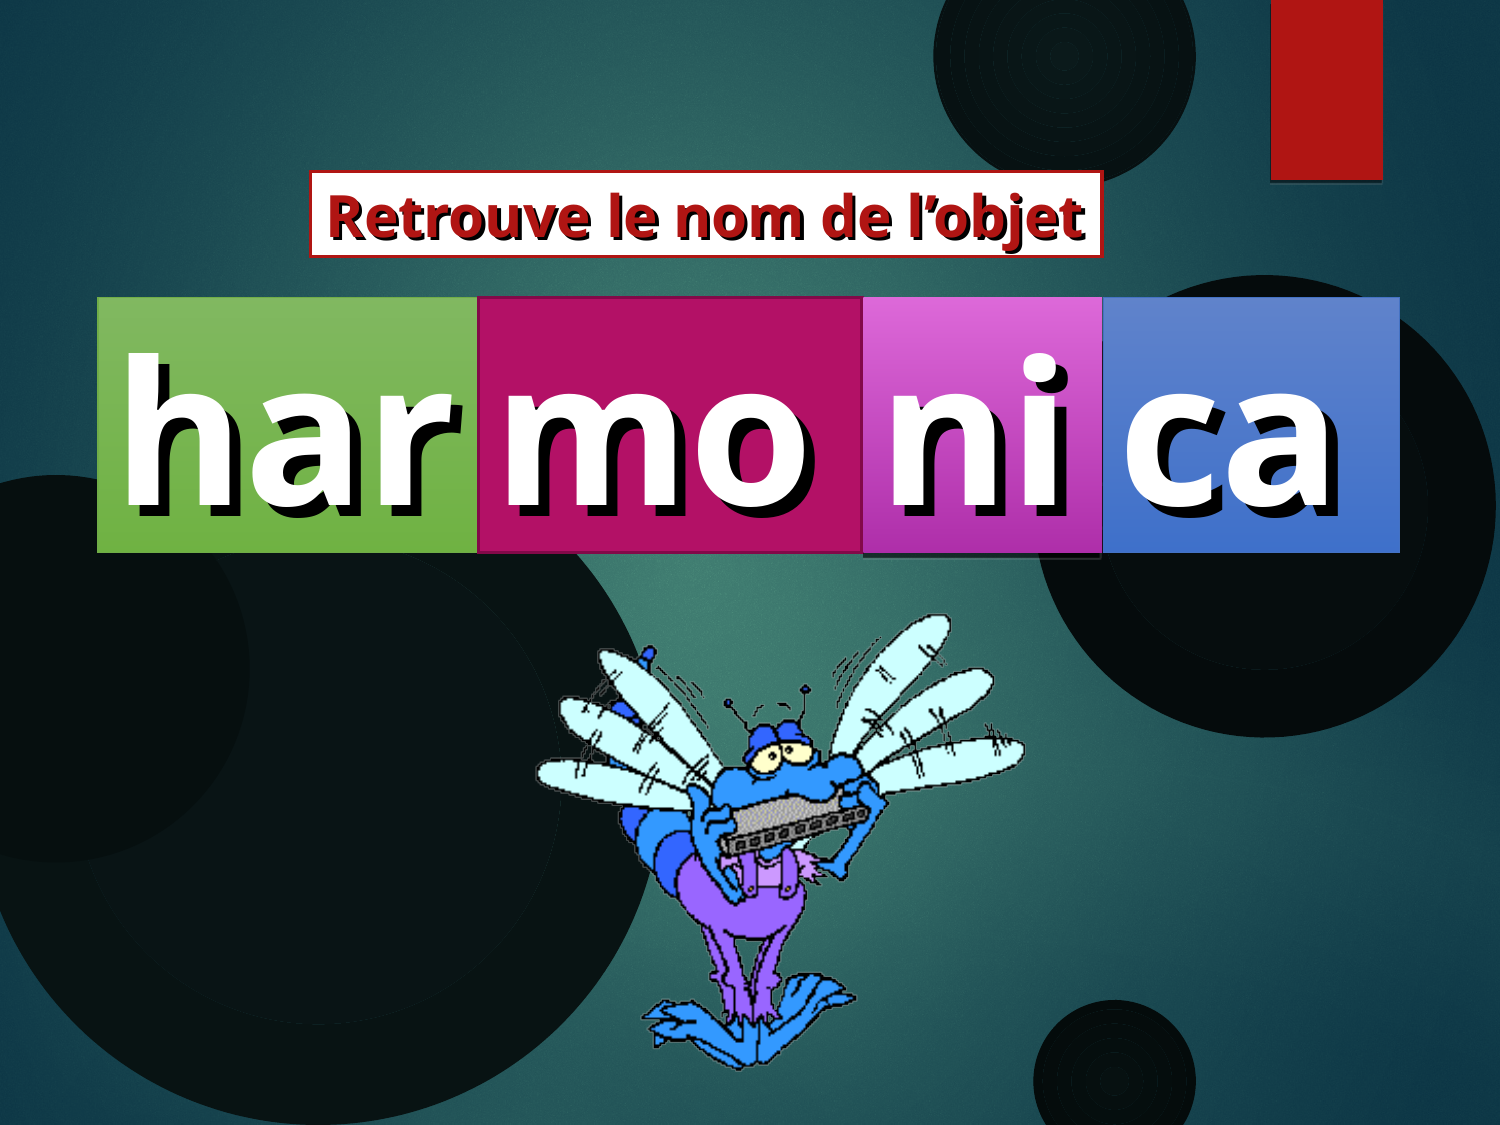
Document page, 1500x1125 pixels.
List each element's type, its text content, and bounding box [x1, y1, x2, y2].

text_box Retrouve le nom de l’objet [311, 172, 1102, 257]
text_box mo [478, 298, 862, 553]
text_box ni [863, 298, 1102, 553]
picture [514, 604, 1028, 1078]
text_box har [98, 298, 478, 553]
text_box ca [1103, 298, 1399, 553]
